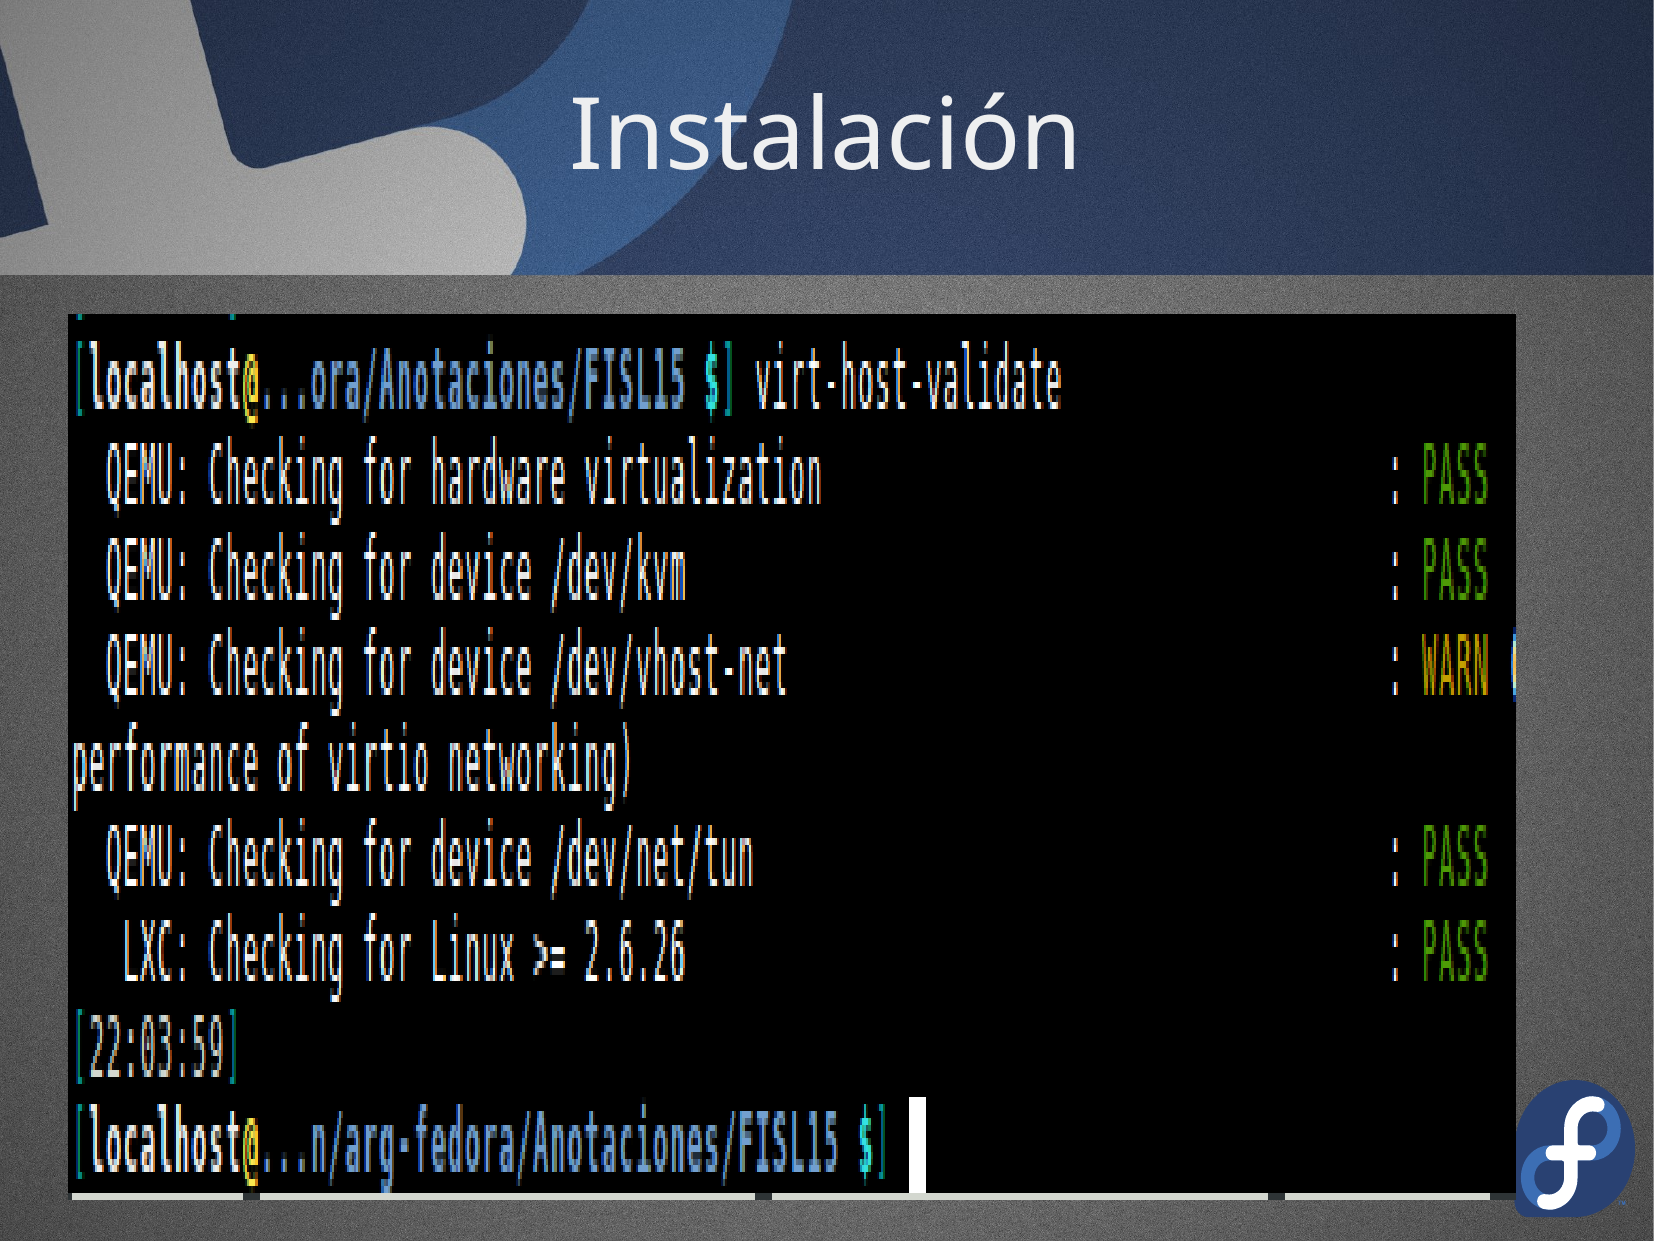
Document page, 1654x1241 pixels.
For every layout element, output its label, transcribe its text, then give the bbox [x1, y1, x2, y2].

text_box Instalación [88, 29, 1565, 237]
picture [0, 0, 1654, 1241]
